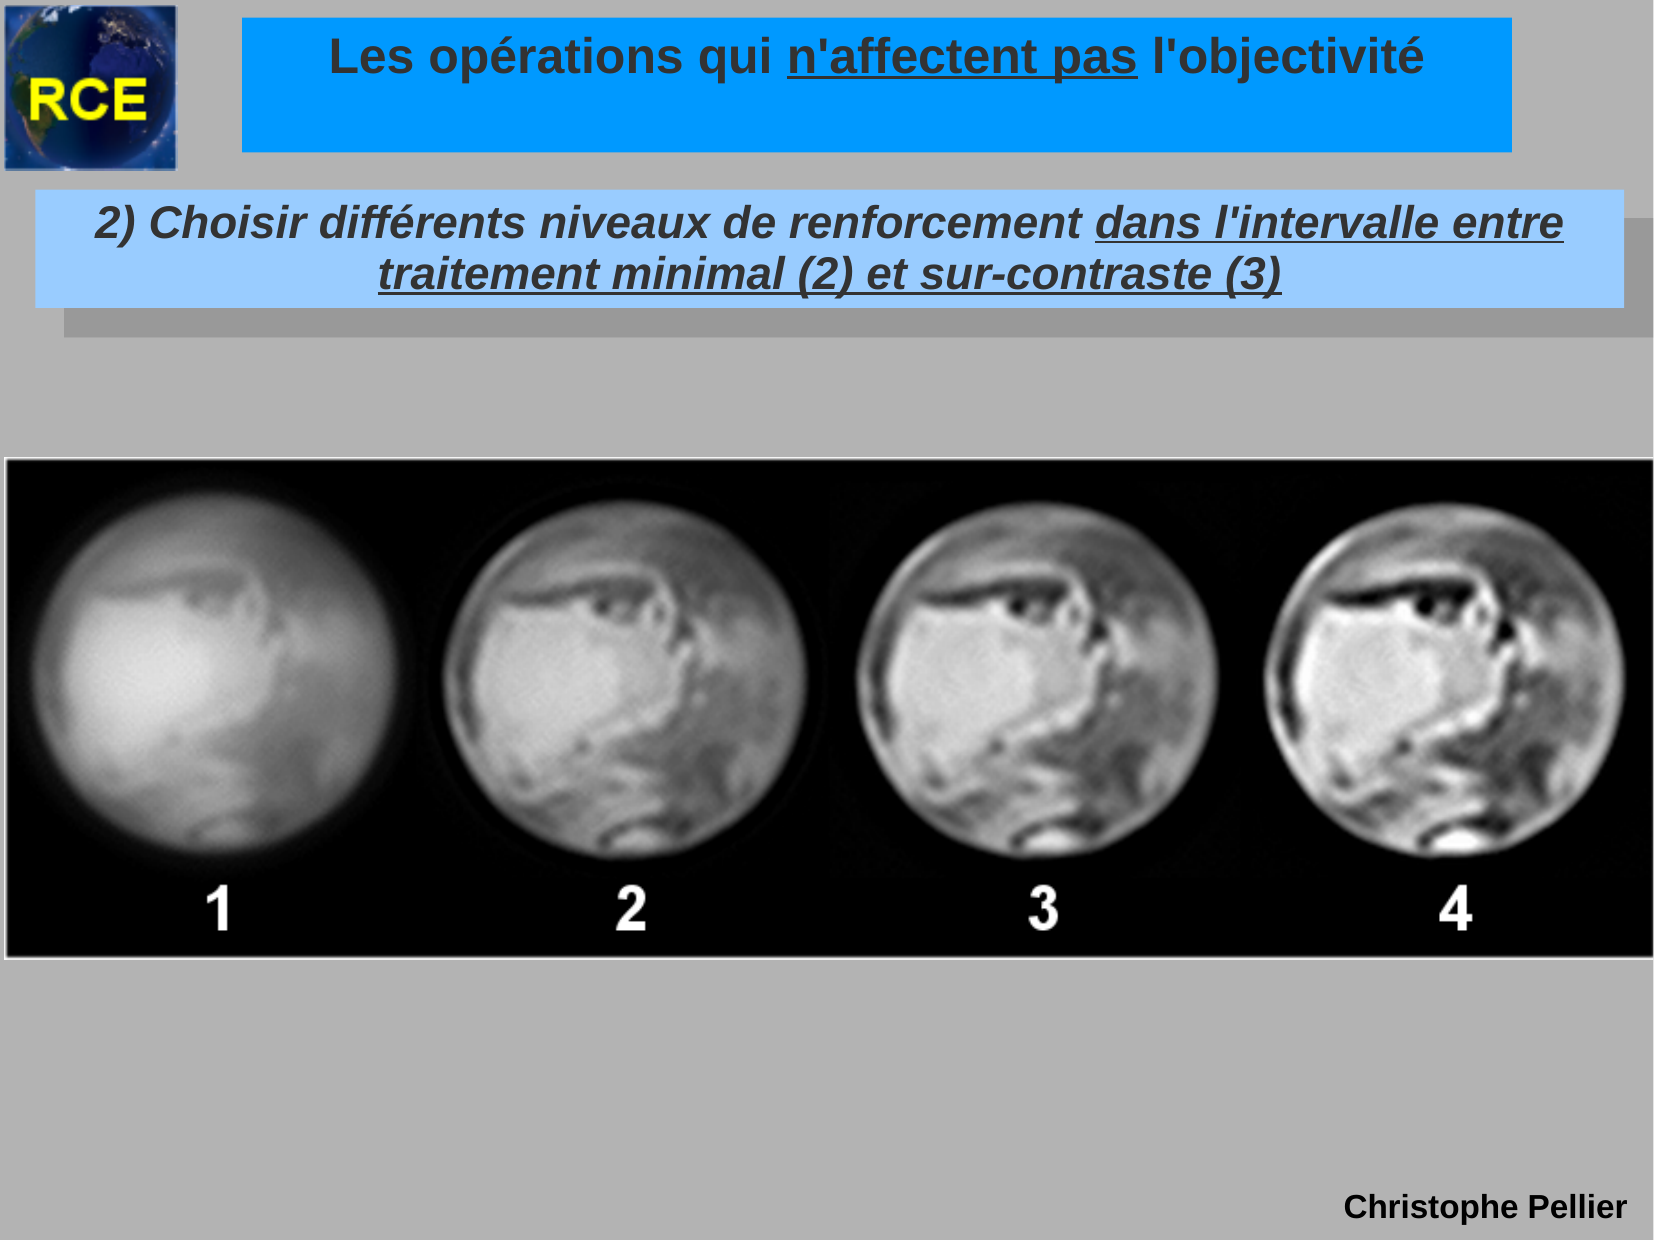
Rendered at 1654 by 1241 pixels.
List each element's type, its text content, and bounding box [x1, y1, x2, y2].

picture [4, 5, 178, 171]
picture [4, 457, 1654, 960]
text_box Les opérations qui n'affectent pas l'objectivité [242, 17, 1512, 153]
text_box 2) Choisir différents niveaux de renforcement dans l'intervalle entre traitement minimal (2) et sur-contraste (3) [35, 189, 1625, 308]
text_box Christophe Pellier [1328, 1181, 1654, 1241]
